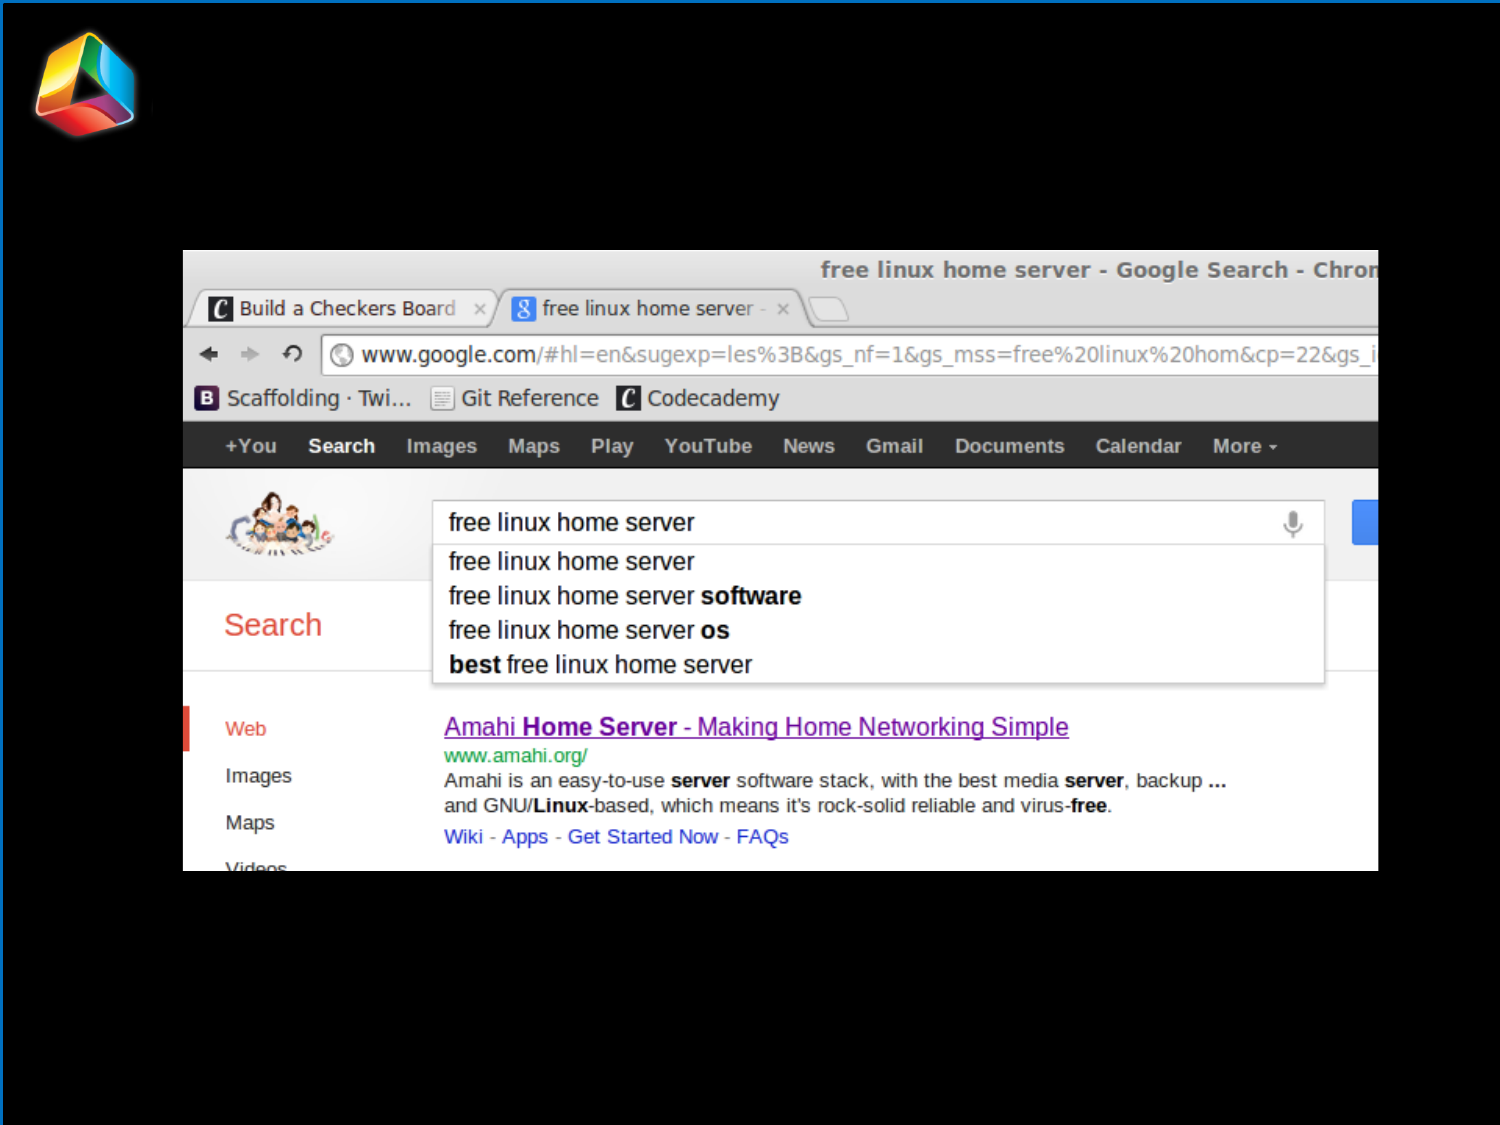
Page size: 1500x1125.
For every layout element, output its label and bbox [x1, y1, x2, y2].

text_box [0, 0, 1500, 1125]
picture [9, 26, 153, 158]
picture [182, 250, 1379, 871]
